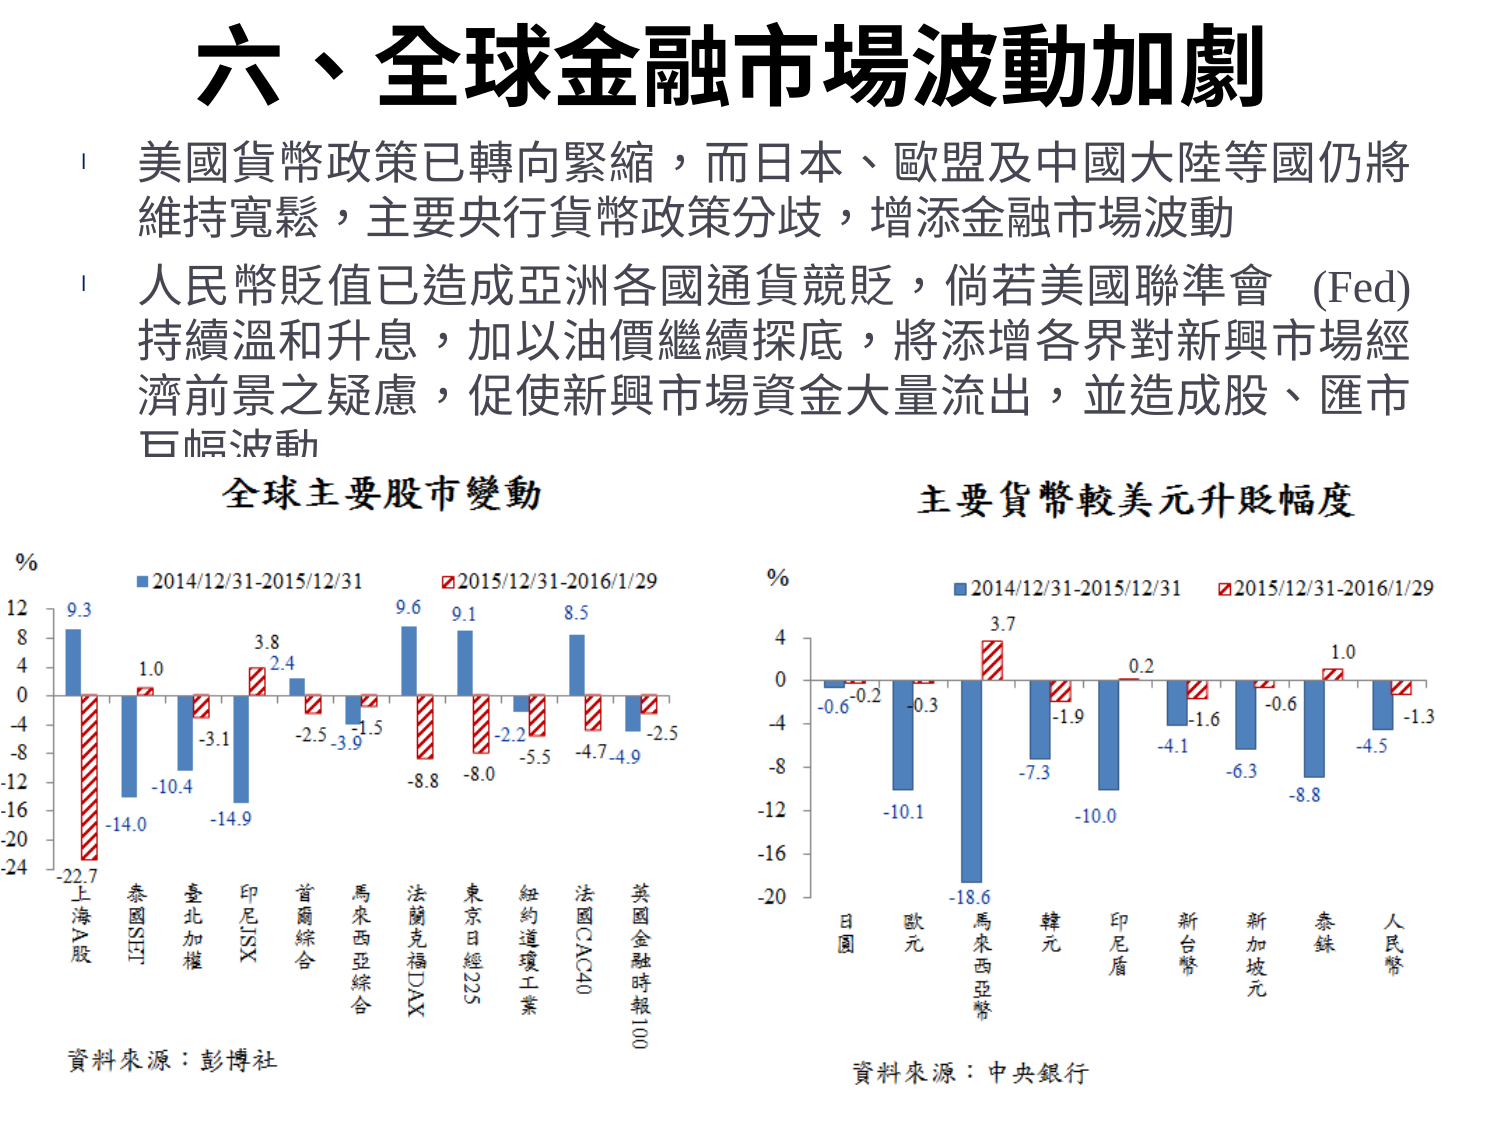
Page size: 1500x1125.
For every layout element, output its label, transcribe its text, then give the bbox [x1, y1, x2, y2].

picture [0, 457, 1500, 1099]
subtitle 美國貨幣政策已轉向緊縮，而日本、歐盟及中國大陸等國仍將維持寬鬆，主要央行貨幣政策分歧，增添金融市場波動 人民幣貶值已造成亞洲各國通貨競貶，倘若美國聯準會 (Fed) 持續溫和升息，加以油價繼續探底，將添增各界對新興市場經濟前景之疑慮，促使新興市場資金大量流出，並造成股、匯市巨幅波動 [66, 126, 1427, 457]
text_box 六、全球金融市場波動加劇 [0, 19, 1482, 126]
